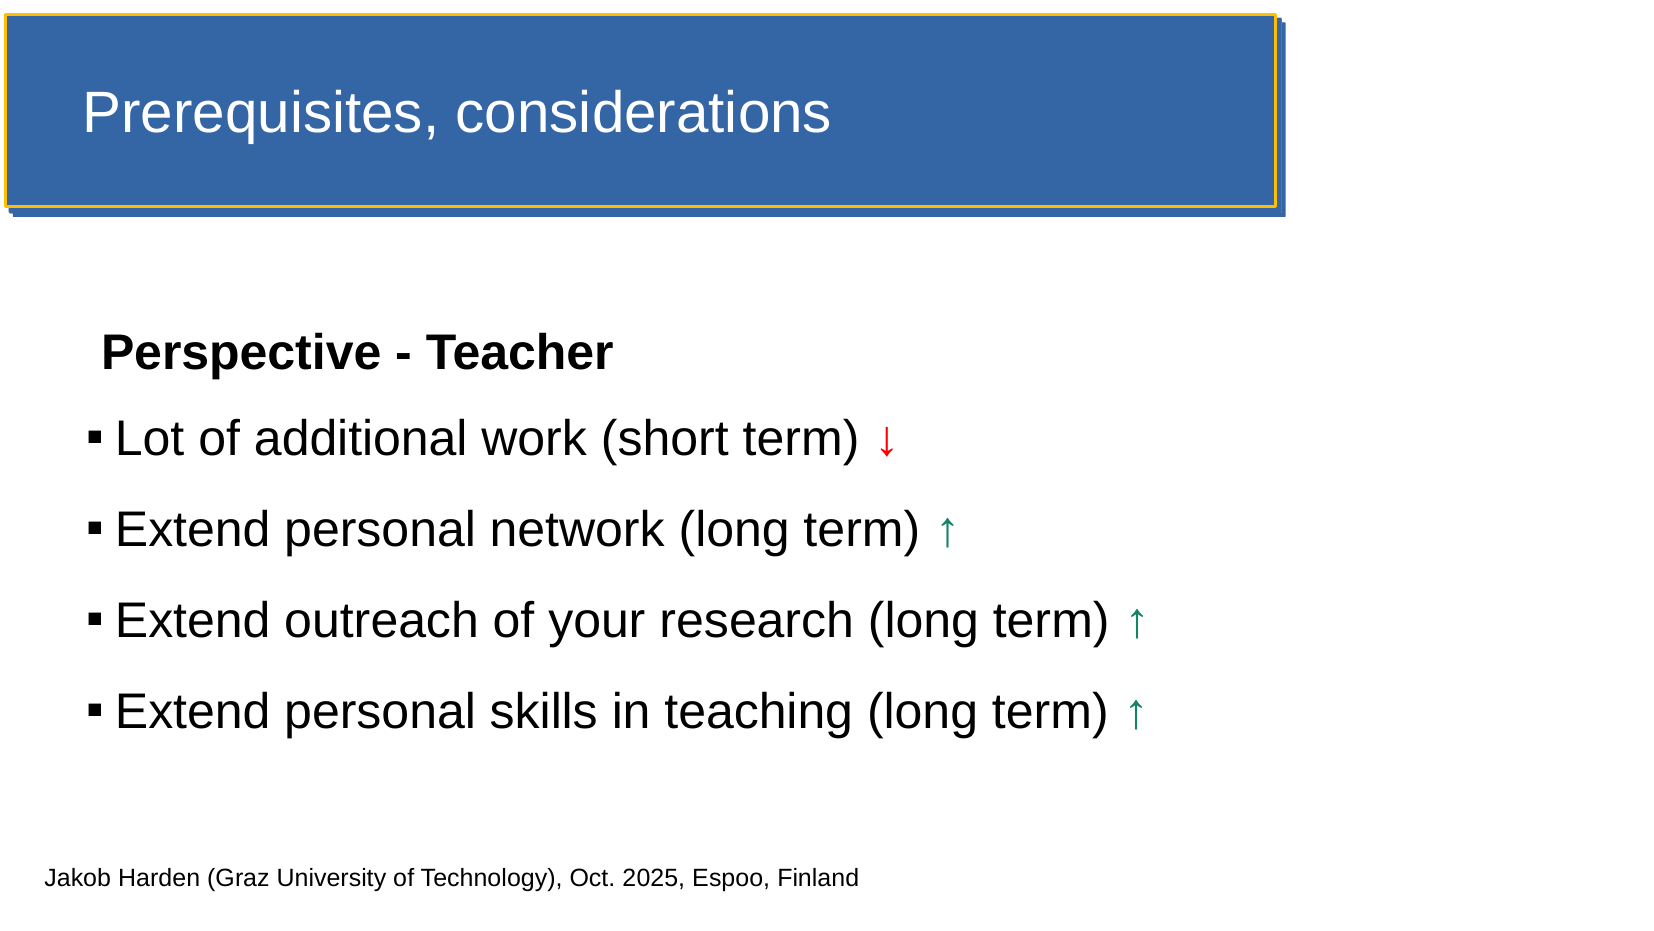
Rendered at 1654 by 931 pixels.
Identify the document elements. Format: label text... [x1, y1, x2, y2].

subtitle Perspective - Teacher Lot of additional work (short term) ↓ Extend personal network (long term) ↑ Extend outreach of your research (long term) ↑ Extend personal skills in teaching (long term) ↑ [88, 324, 1565, 796]
title Prerequisites, considerations [82, 35, 1235, 189]
